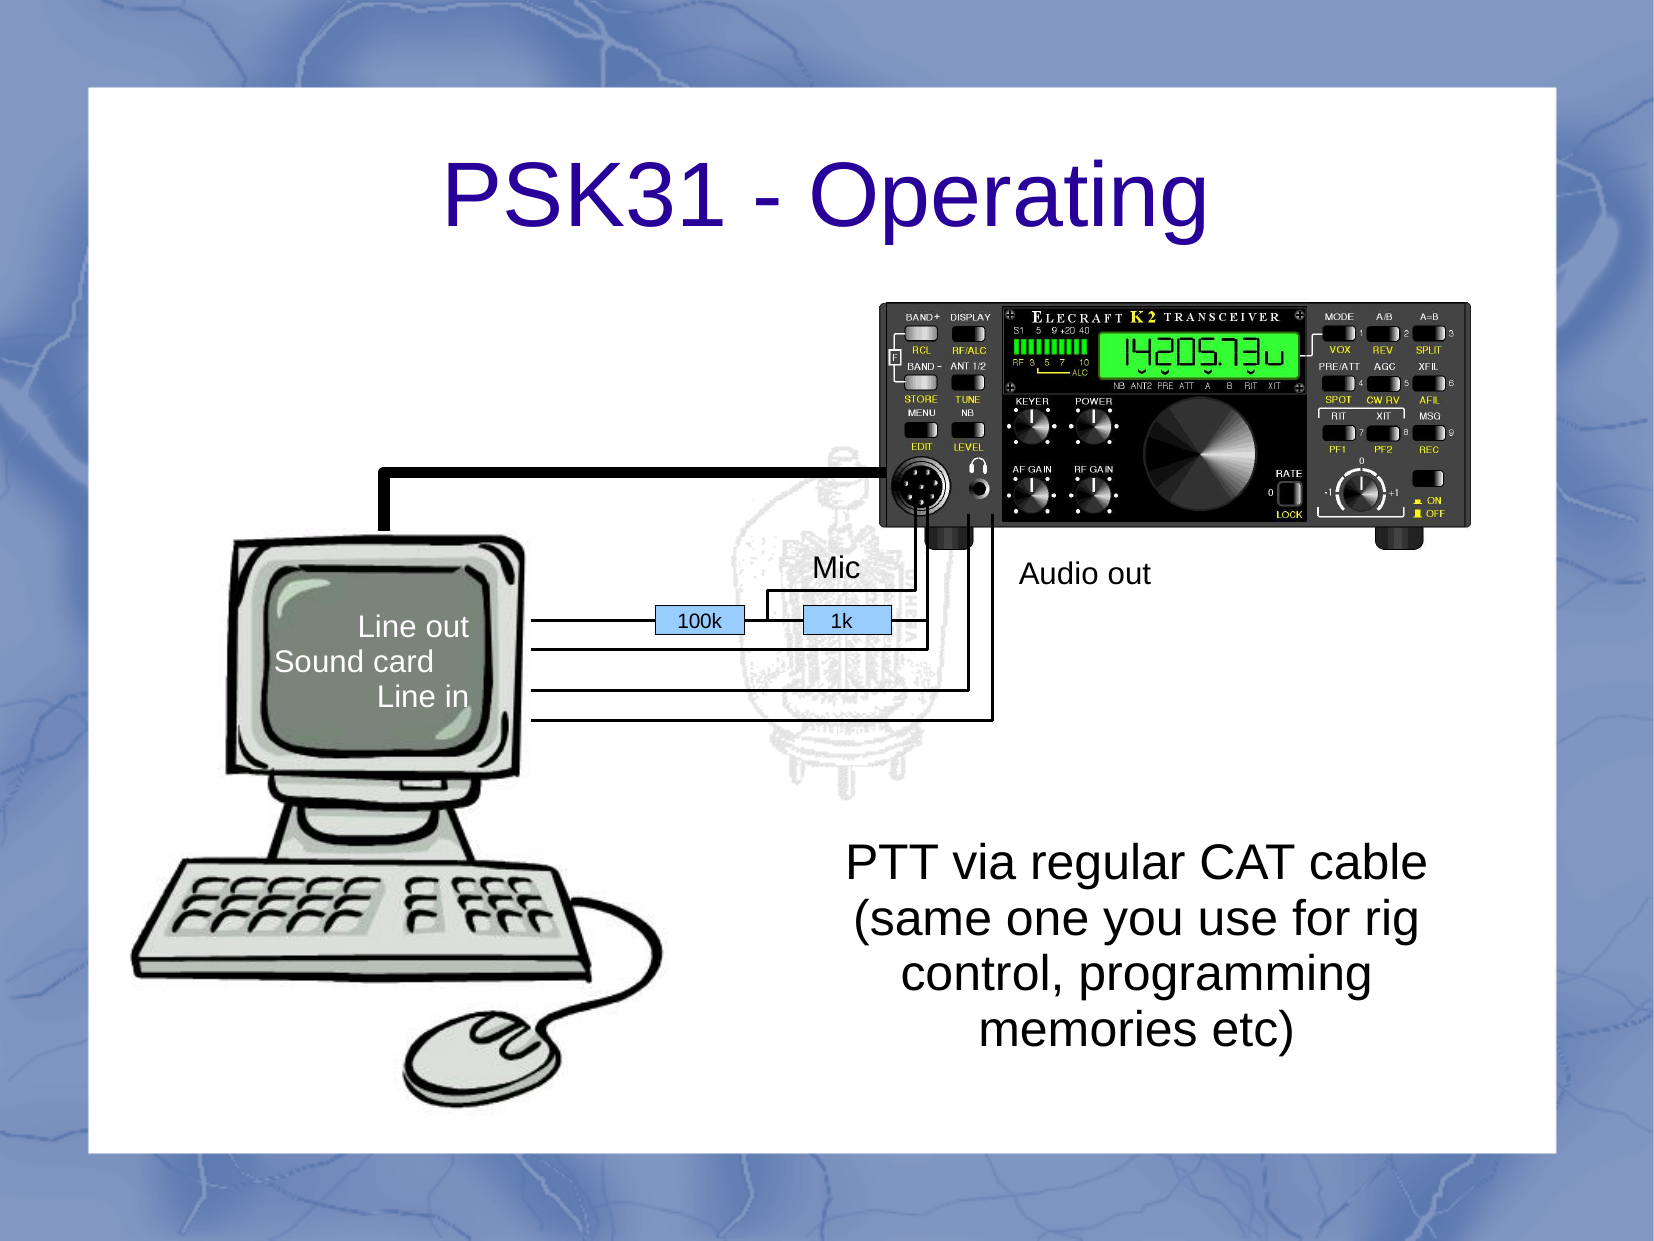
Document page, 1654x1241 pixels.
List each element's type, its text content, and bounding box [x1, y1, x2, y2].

picture [0, 0, 1654, 1241]
text_box Mic [797, 543, 886, 593]
title PSK31 - Operating [118, 98, 1536, 291]
text_box [886, 605, 892, 635]
text_box PTT via regular CAT cable (same one you use for rig control, programming memories etc) [826, 826, 1447, 1065]
text_box 100k [655, 602, 745, 641]
text_box 1k [797, 602, 886, 641]
text_box Line out Sound card Line in [188, 602, 485, 722]
text_box Audio out [1003, 549, 1300, 599]
